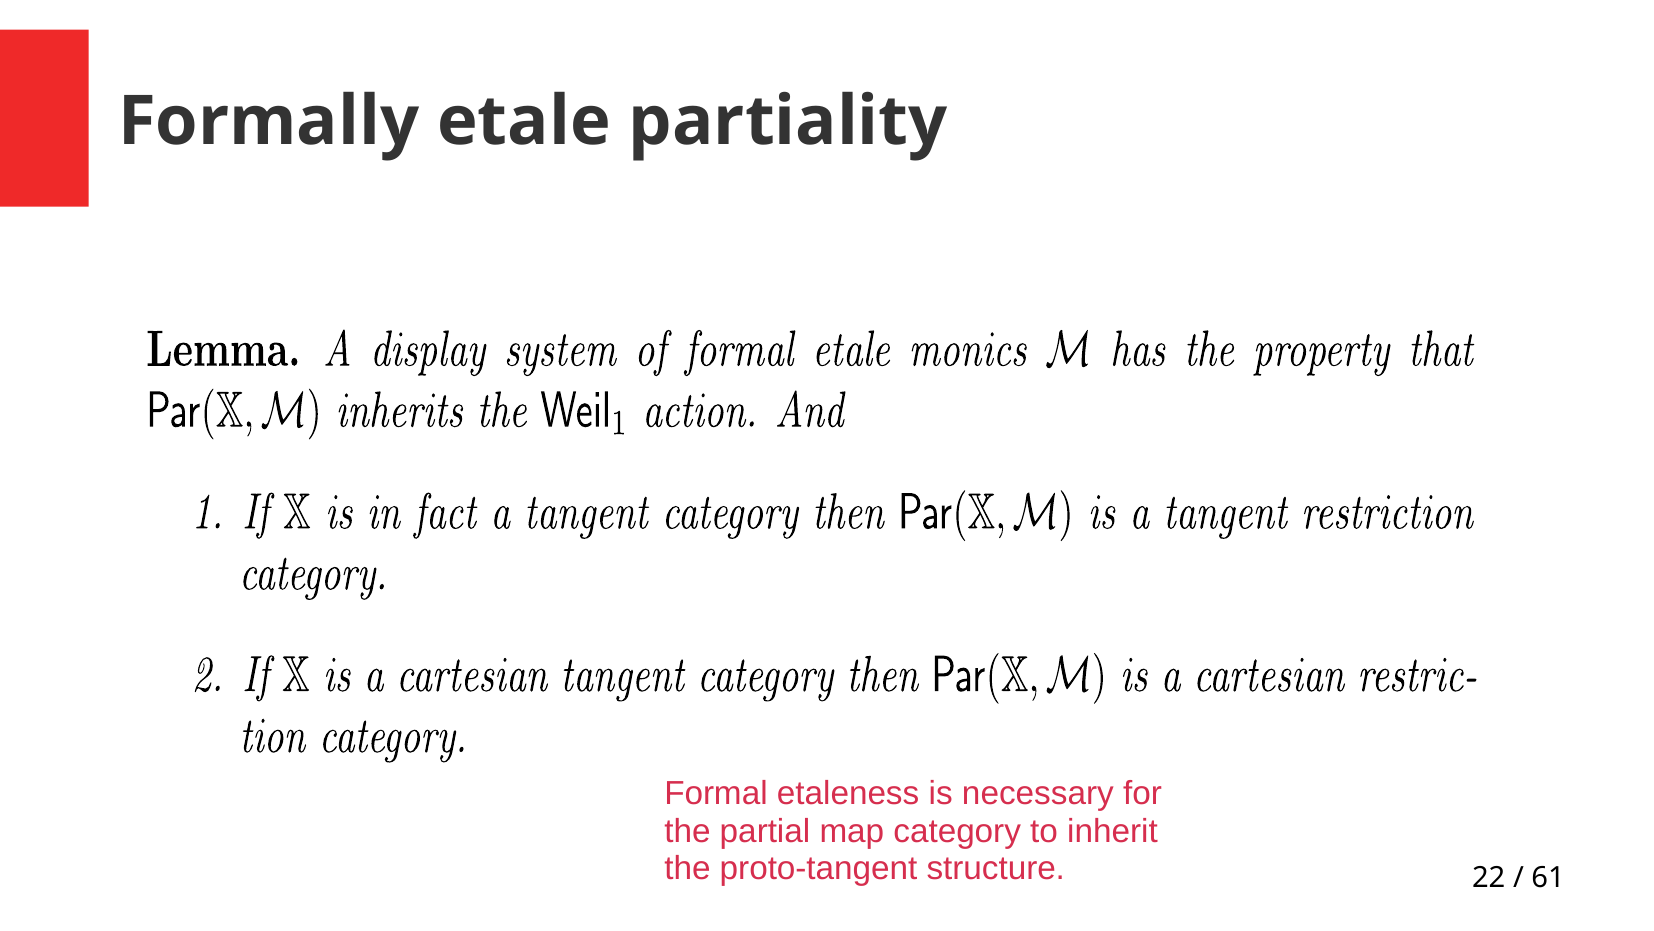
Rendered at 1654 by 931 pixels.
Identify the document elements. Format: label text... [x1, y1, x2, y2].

text_box [147, 329, 1477, 763]
title Formally etale partiality [118, 29, 1595, 207]
text_box Formal etaleness is necessary for the partial map category to inherit the proto-tangent structure. [649, 767, 1182, 894]
